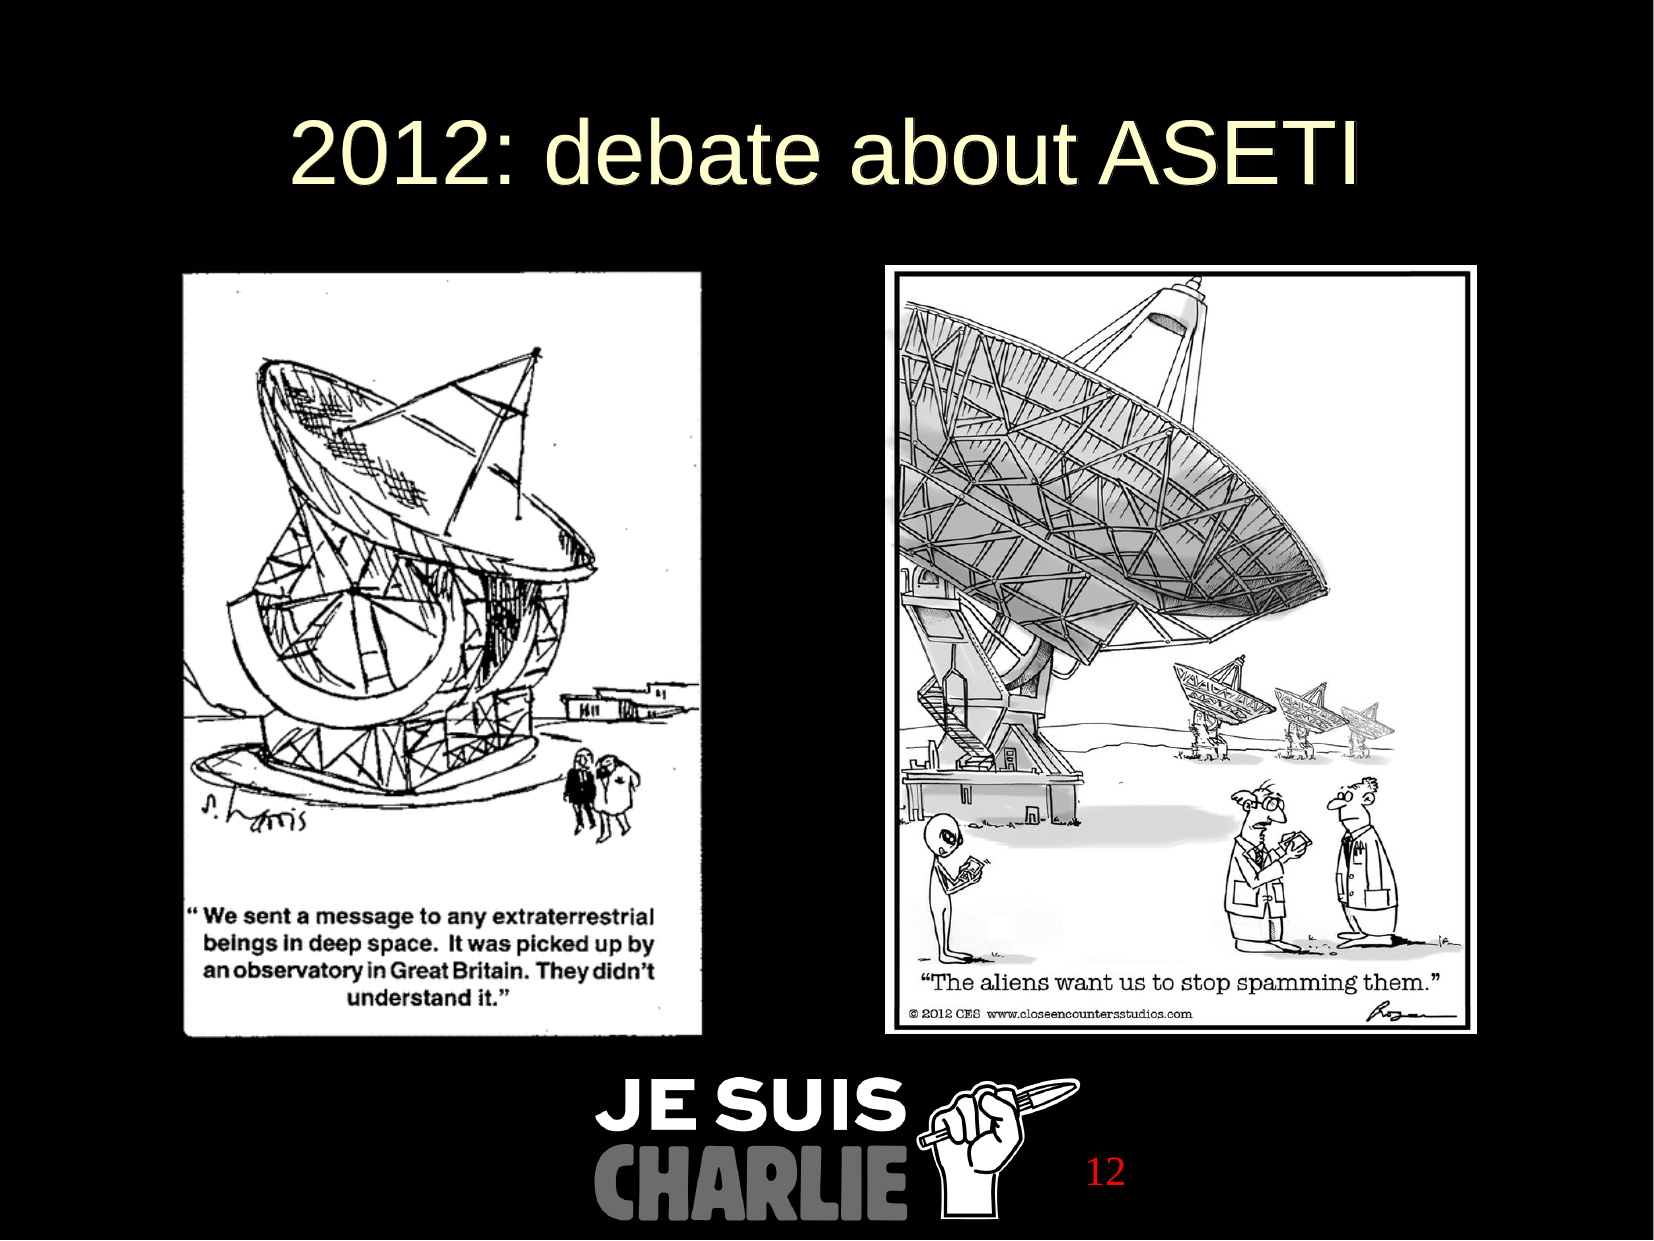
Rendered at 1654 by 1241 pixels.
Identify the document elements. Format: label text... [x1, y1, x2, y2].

picture [885, 265, 1477, 1034]
picture [587, 1062, 1093, 1225]
picture [174, 265, 709, 1042]
title 2012: debate about ASETI [82, 49, 1571, 257]
